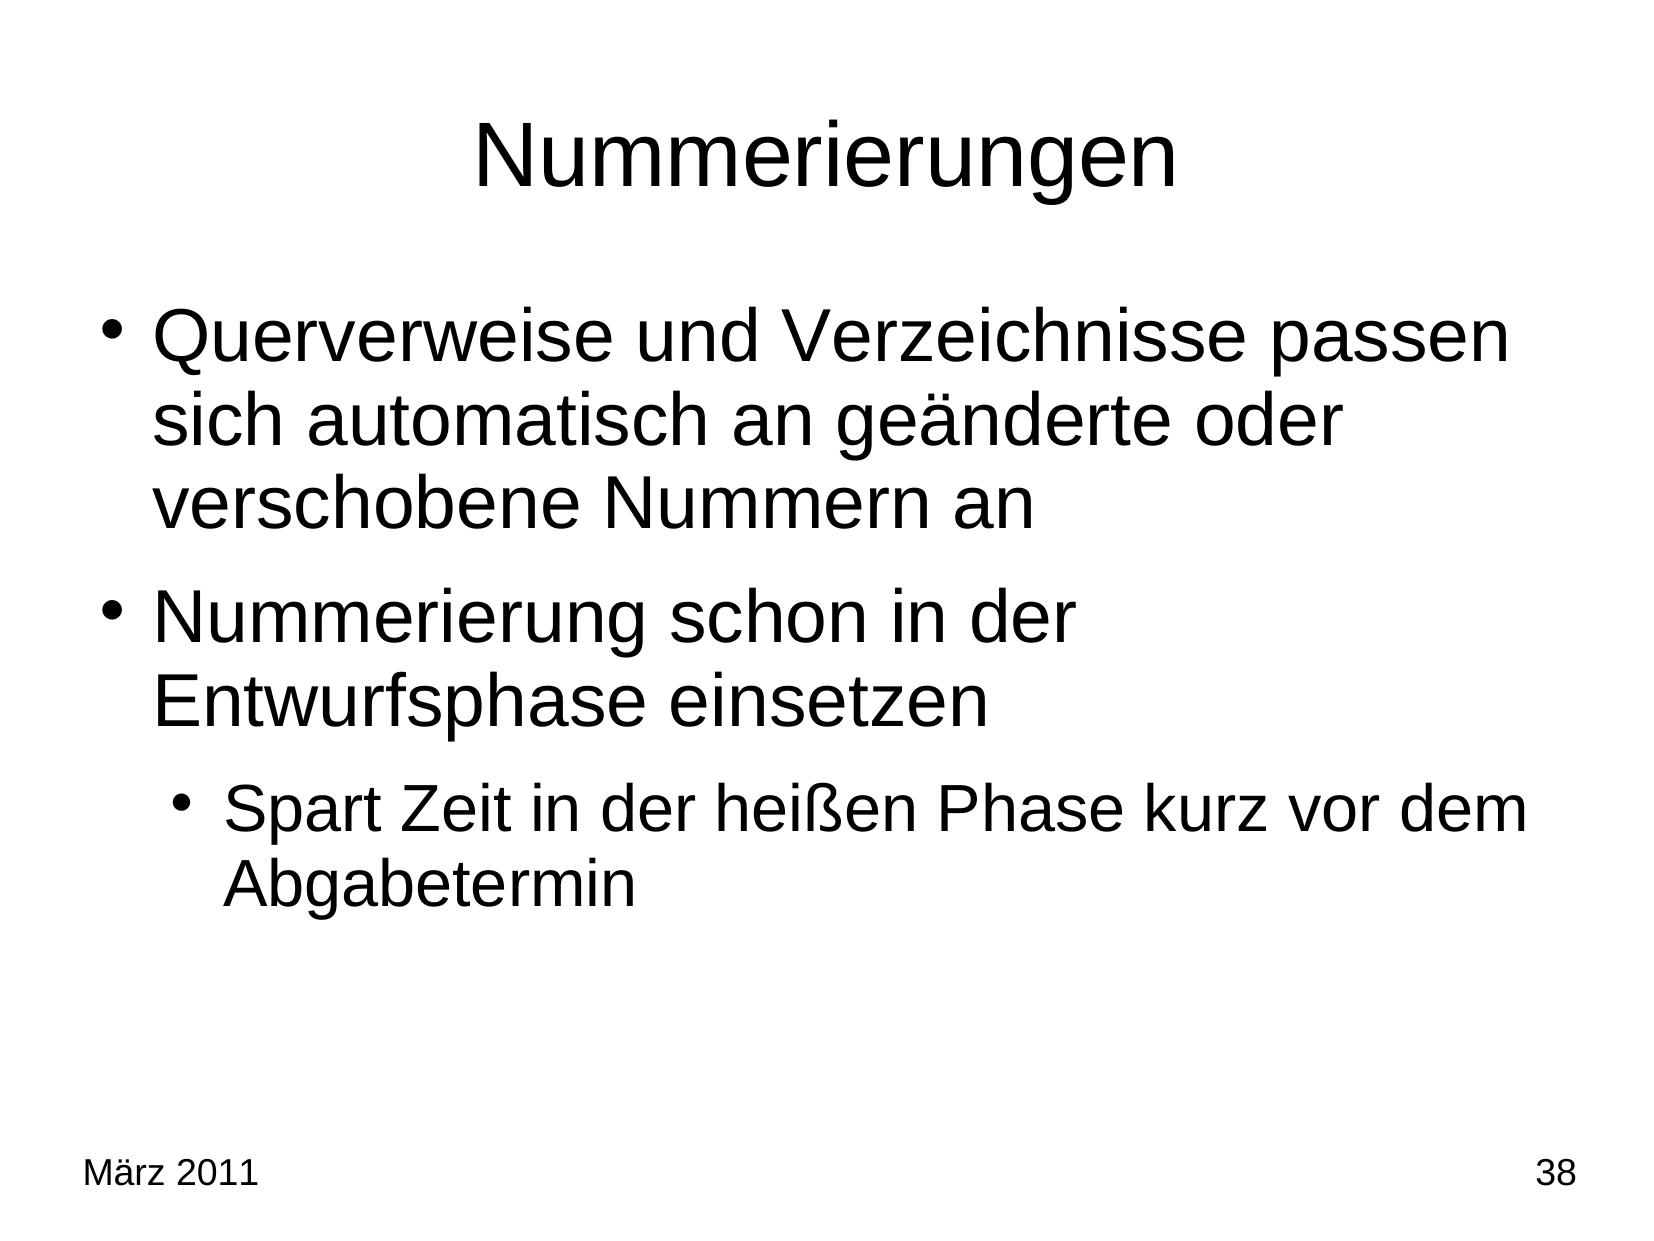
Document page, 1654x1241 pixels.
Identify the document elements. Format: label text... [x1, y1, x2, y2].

list Querverweise und Verzeichnisse passen sich automatisch an geänderte oder verschobene Nummern an Nummerierung schon in der Entwurfsphase einsetzen Spart Zeit in der heißen Phase kurz vor dem Abgabetermin [82, 290, 1571, 1109]
title Nummerierungen [82, 49, 1571, 257]
